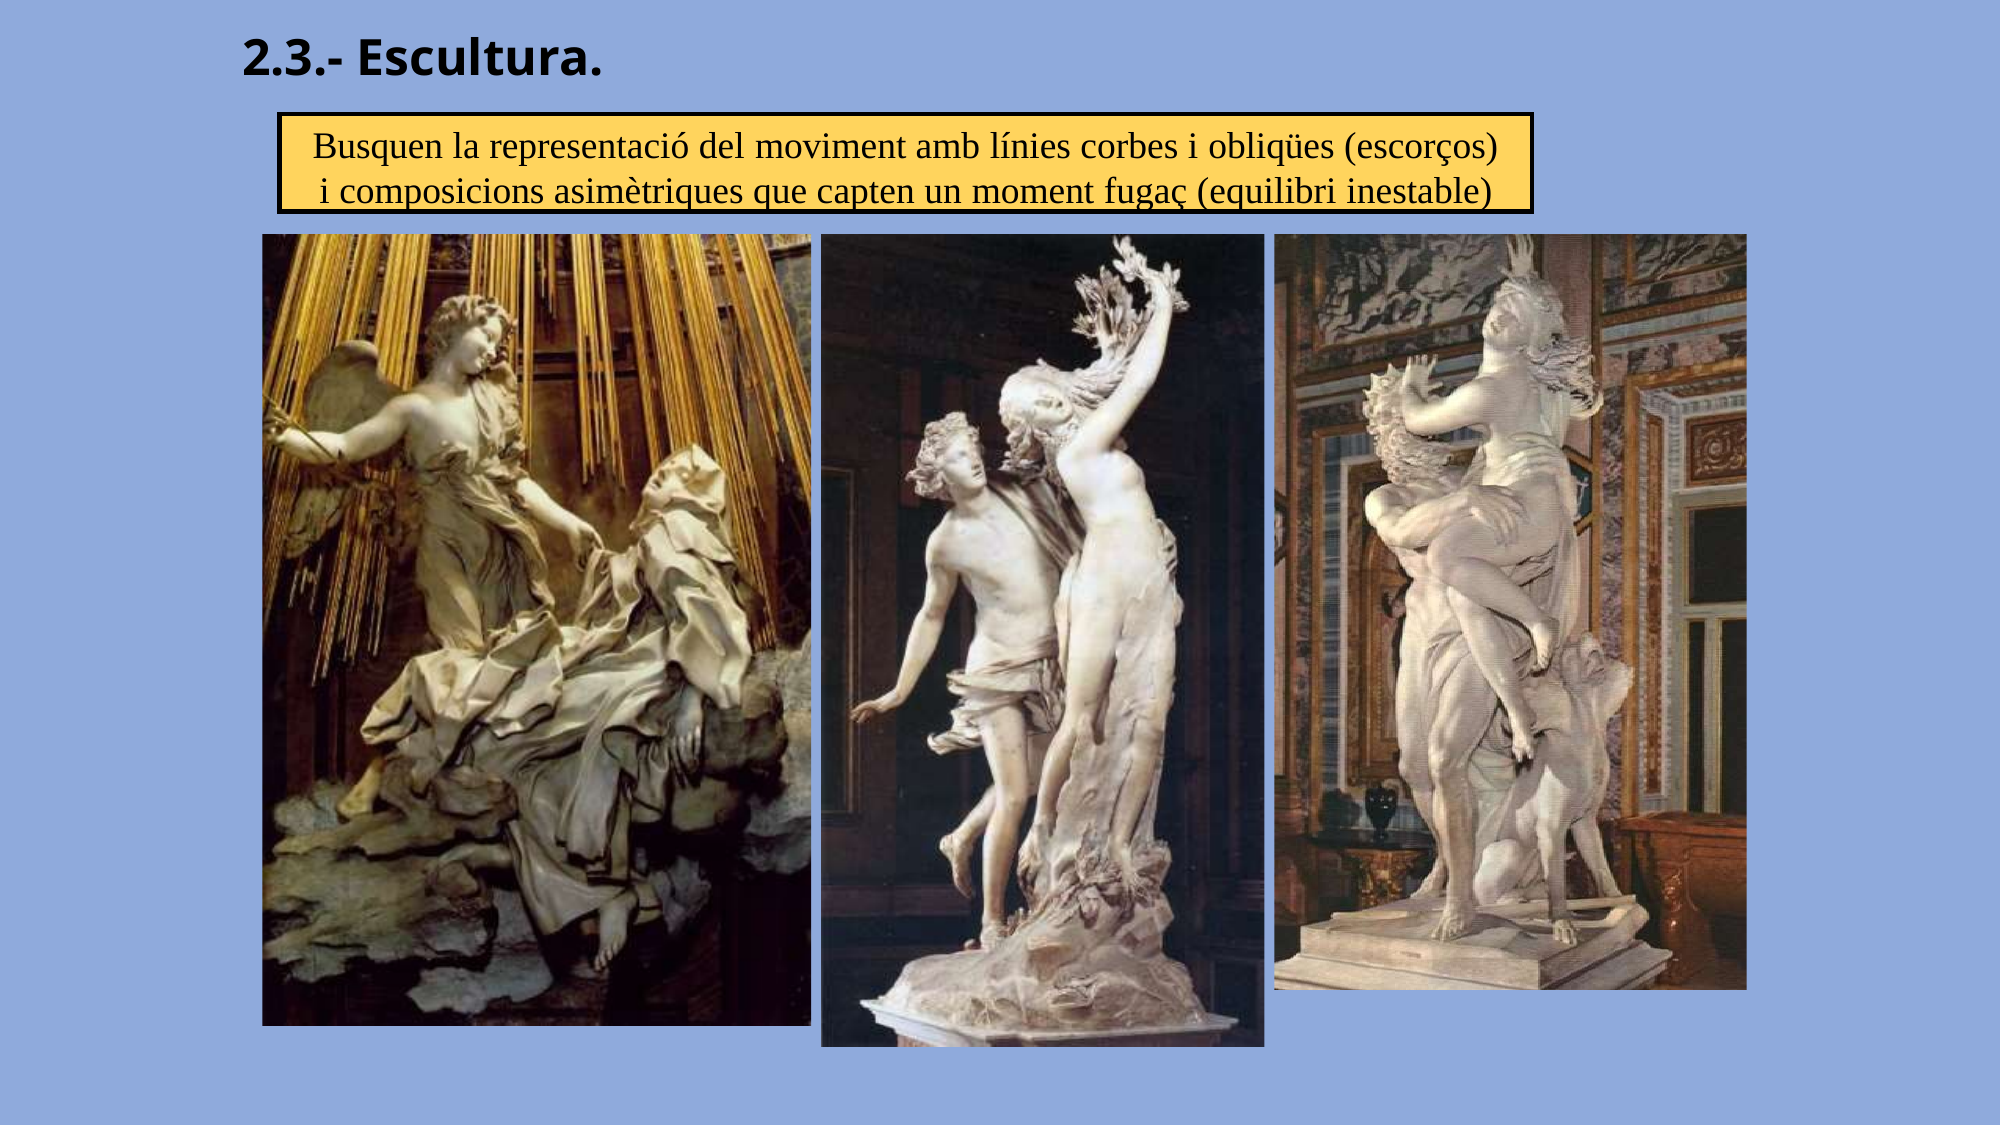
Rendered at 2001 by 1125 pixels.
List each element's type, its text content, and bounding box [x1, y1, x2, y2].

text_box [1274, 234, 1747, 990]
text_box [821, 235, 1264, 1047]
text_box [262, 234, 811, 1026]
text_box Busquen la representació del moviment amb línies corbes i obliqües (escorços) i composicions asimètriques que capten un moment fugaç (equilibri inestable) [279, 113, 1532, 212]
title 2.3.- Escultura. [240, 22, 1214, 86]
